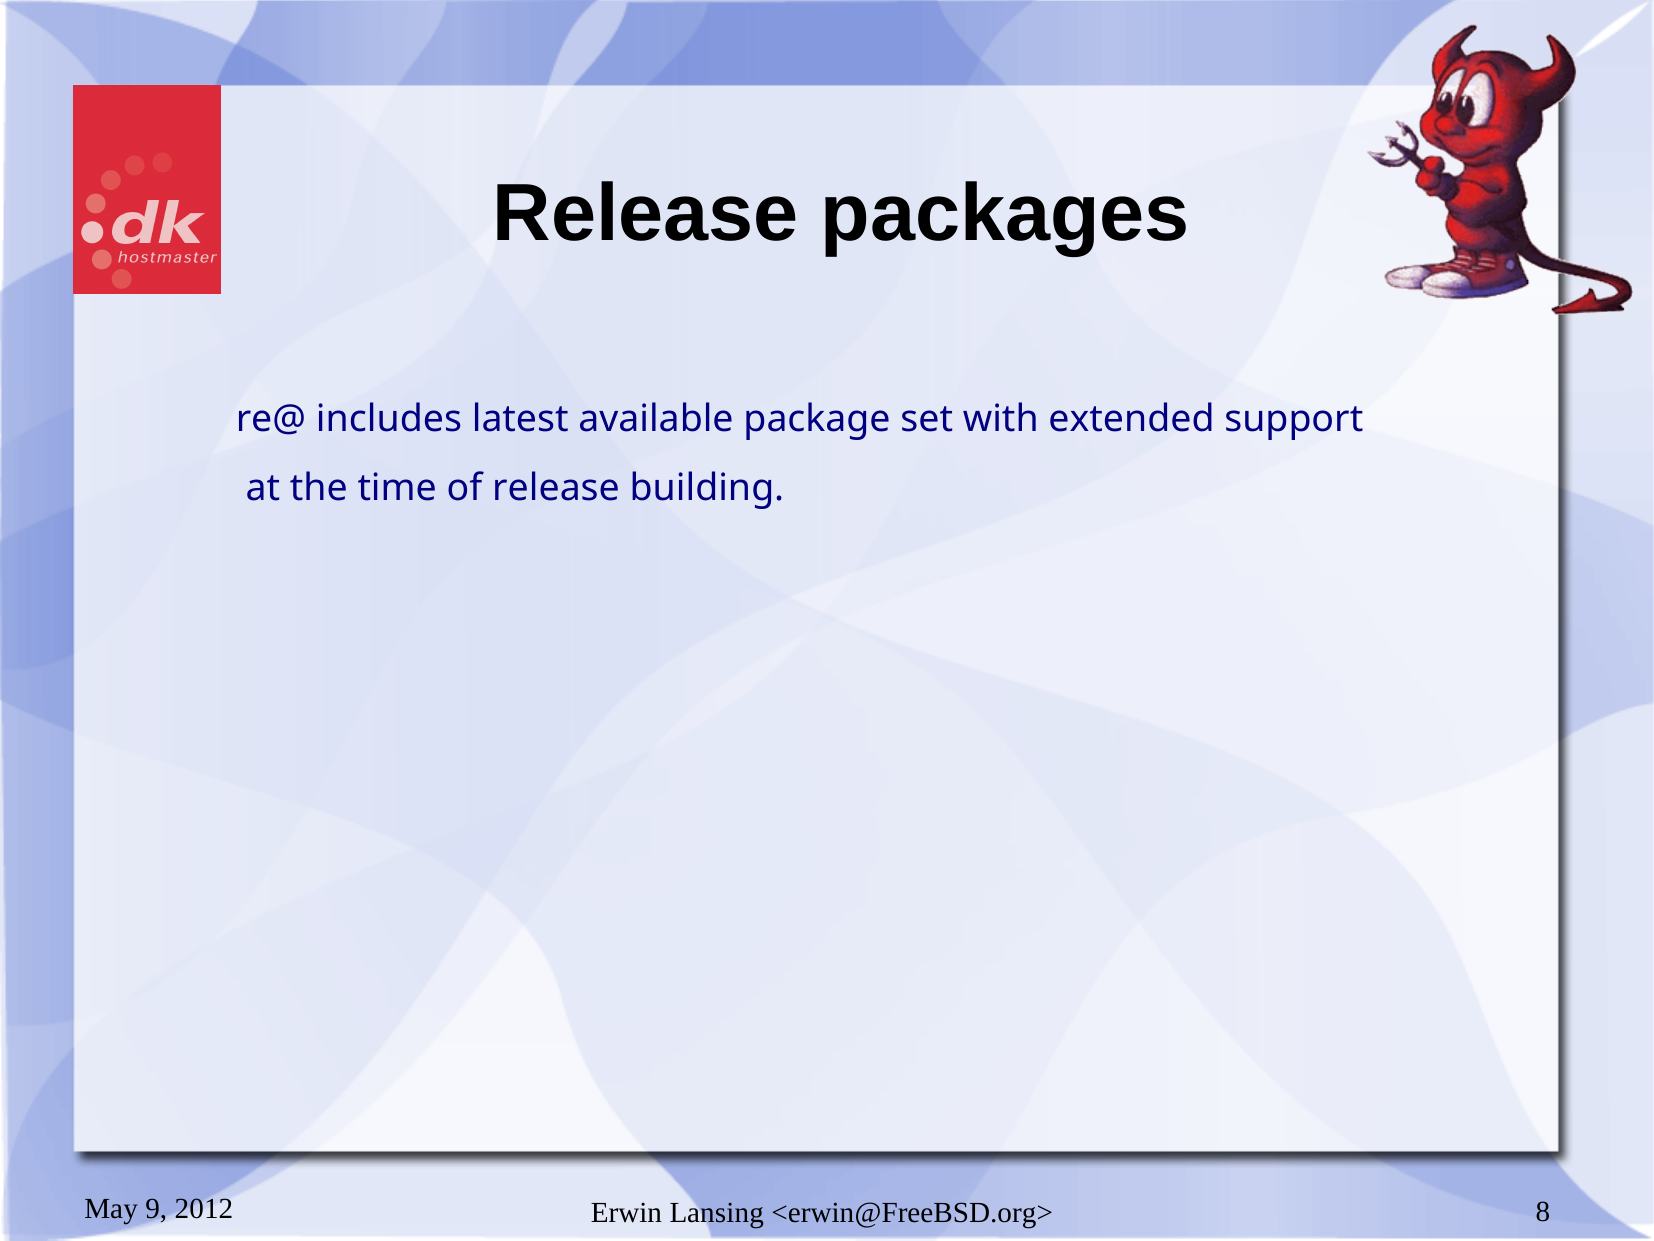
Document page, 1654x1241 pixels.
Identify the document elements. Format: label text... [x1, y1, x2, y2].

text_box re@ includes latest available package set with extended support at the time of release building. [235, 391, 1454, 558]
picture [0, 0, 1654, 1241]
title Release packages [135, 108, 1548, 316]
